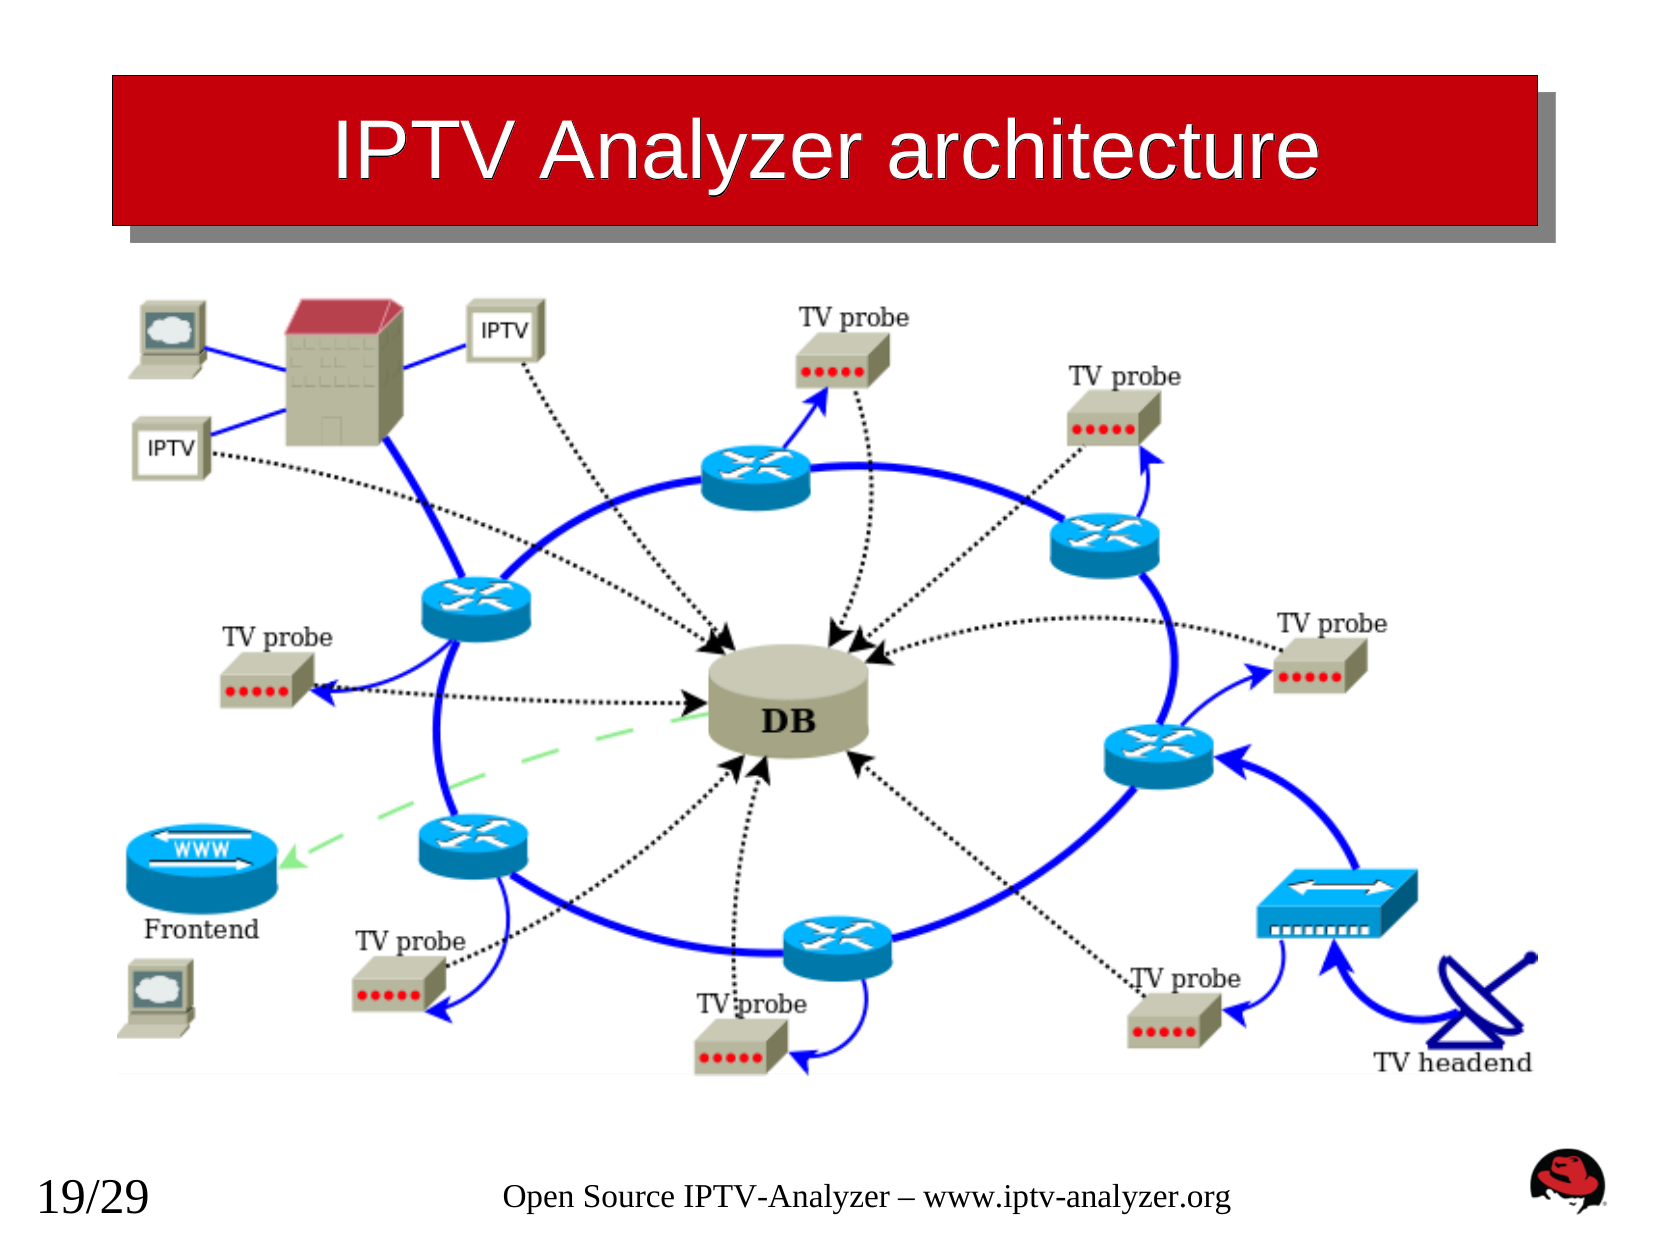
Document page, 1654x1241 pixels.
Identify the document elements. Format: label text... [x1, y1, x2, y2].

picture [117, 262, 1538, 1088]
title IPTV Analyzer architecture [116, 75, 1538, 226]
picture [1529, 1146, 1613, 1224]
